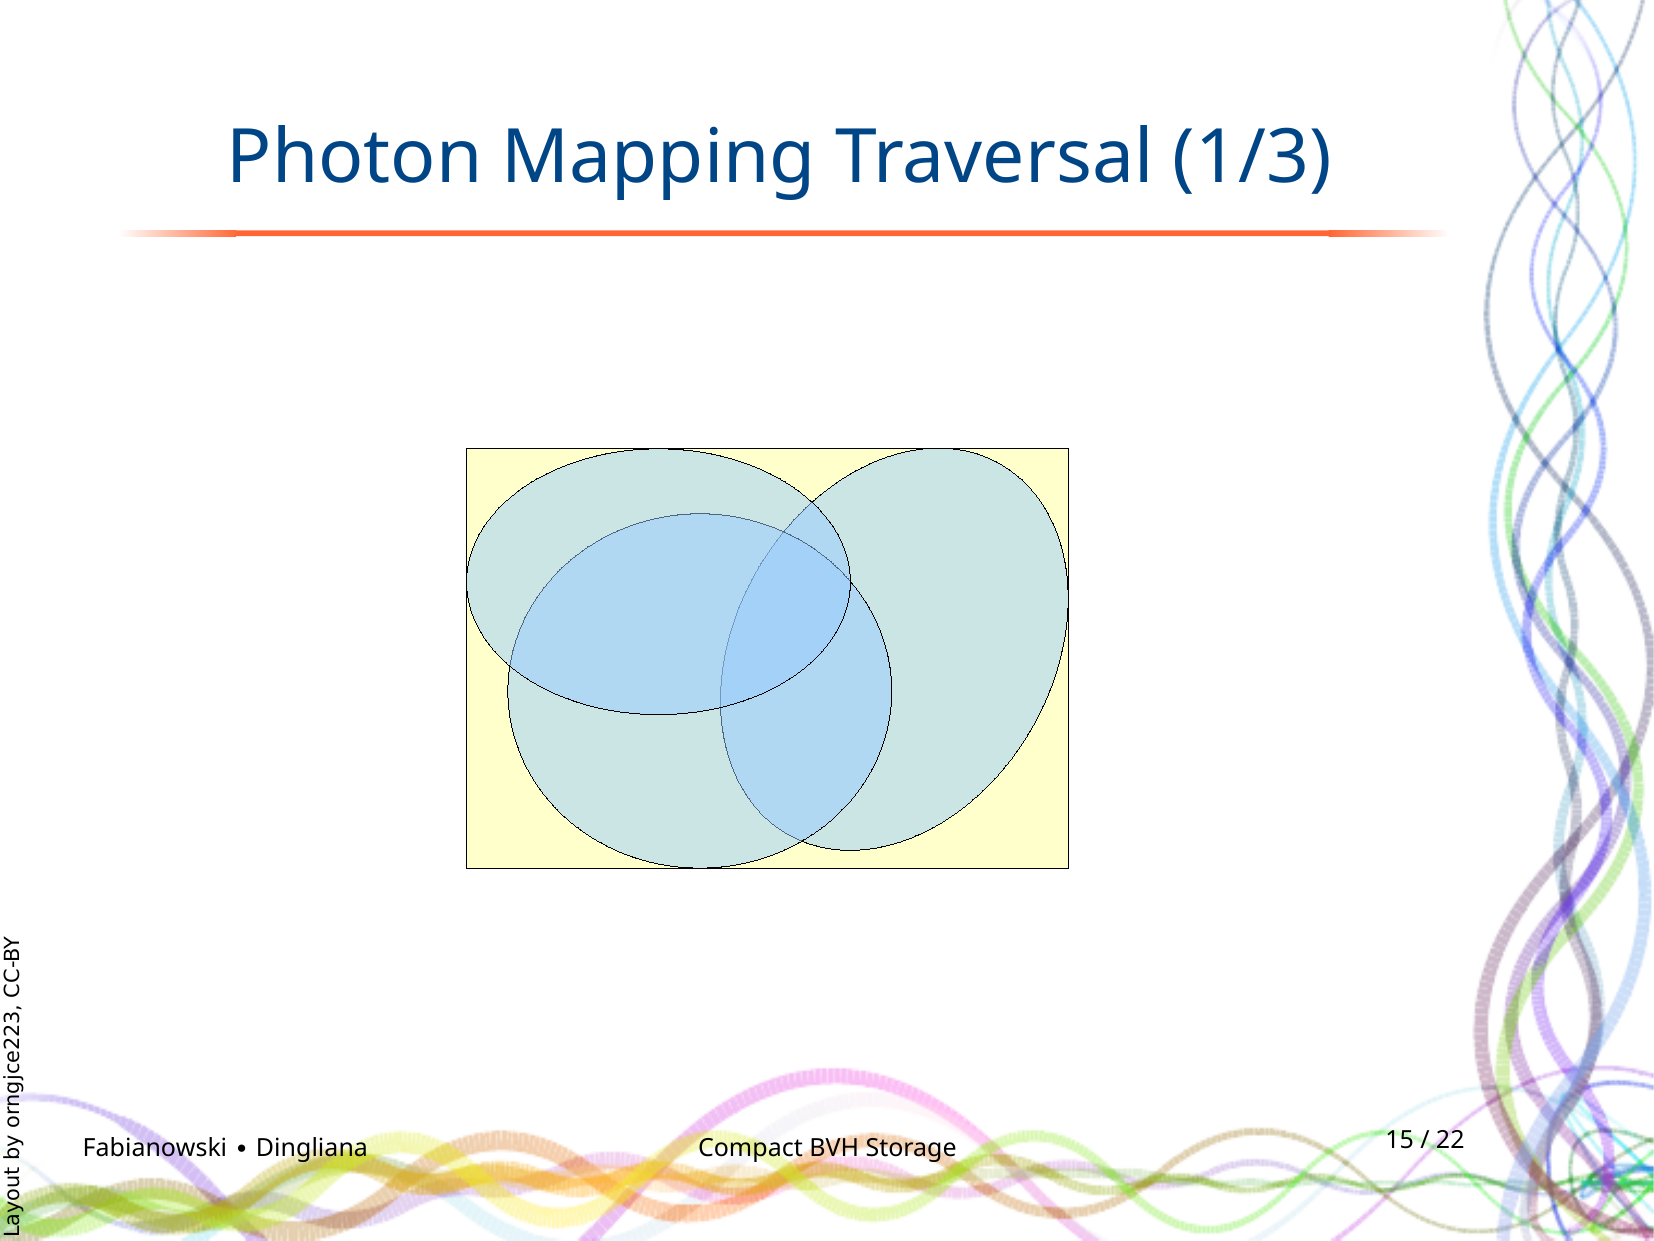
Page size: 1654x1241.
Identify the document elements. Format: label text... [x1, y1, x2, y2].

text_box [466, 448, 1069, 869]
picture [0, 0, 1654, 1241]
title Photon Mapping Traversal (1/3) [82, 56, 1477, 250]
text_box 15 / 22 [1346, 1122, 1477, 1153]
